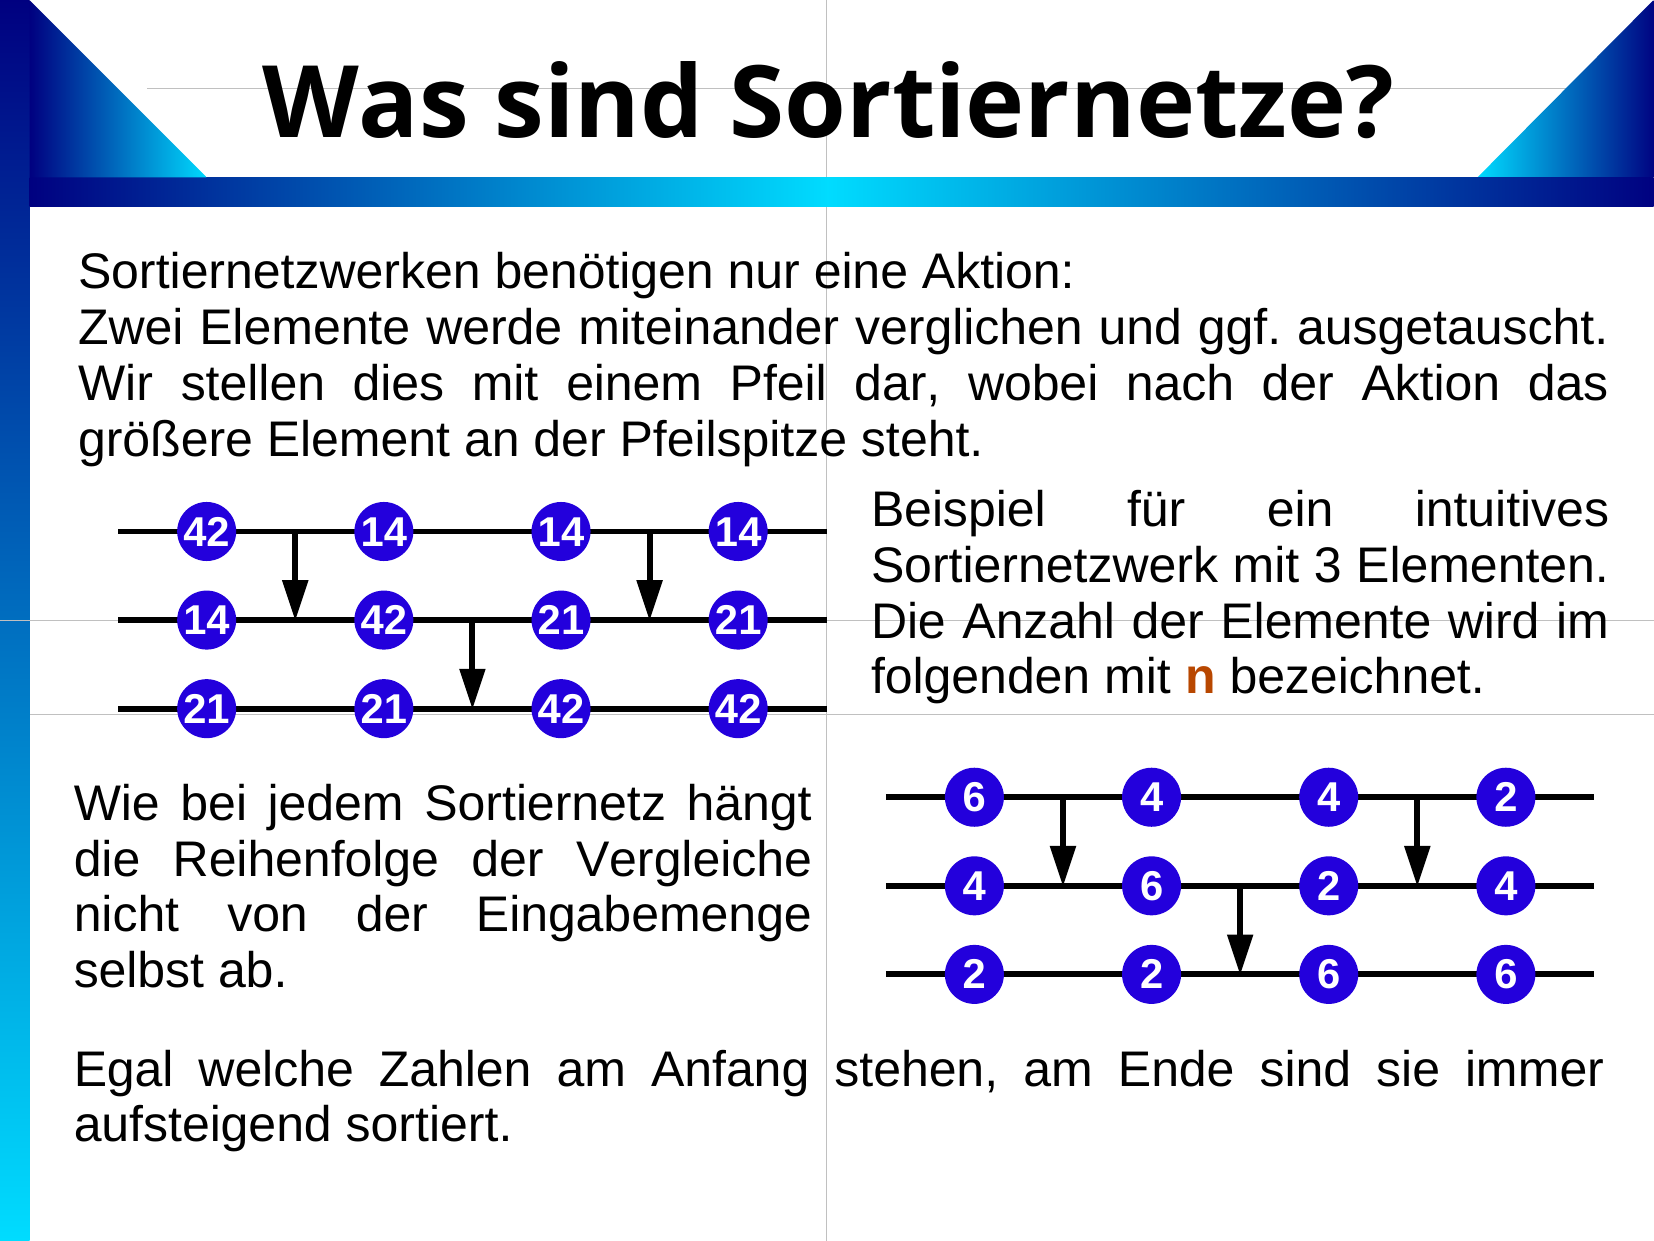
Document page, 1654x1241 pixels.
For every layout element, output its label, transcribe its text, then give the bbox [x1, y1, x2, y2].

text_box 14 [354, 501, 414, 562]
text_box 2 [944, 944, 1004, 1004]
text_box 4 [1122, 767, 1182, 827]
text_box 21 [177, 679, 237, 739]
text_box 4 [944, 856, 1004, 916]
text_box 2 [1299, 856, 1359, 916]
text_box Egal welche Zahlen am Anfang stehen, am Ende sind sie immer aufsteigend sortiert. [59, 1033, 1620, 1160]
text_box 42 [531, 679, 591, 739]
text_box 42 [354, 590, 414, 650]
text_box 6 [944, 767, 1004, 827]
text_box 14 [177, 590, 237, 650]
text_box 2 [1476, 767, 1536, 827]
text_box 6 [1122, 856, 1182, 916]
text_box 14 [708, 501, 768, 562]
text_box 21 [354, 679, 414, 739]
text_box 4 [1299, 767, 1359, 827]
text_box 14 [531, 501, 591, 562]
text_box 42 [708, 679, 768, 739]
text_box 21 [531, 590, 591, 650]
text_box 2 [1122, 944, 1182, 1004]
text_box Beispiel für ein intuitives Sortiernetzwerk mit 3 Elementen. Die Anzahl der Elemente wird im folgenden mit n bezeichnet. [856, 474, 1625, 714]
text_box 21 [708, 590, 768, 650]
text_box Sortiernetzwerken benötigen nur eine Aktion: Zwei Elemente werde miteinander verglichen und ggf. ausgetauscht. Wir stellen dies mit einem Pfeil dar, wobei nach der Aktion das größere Element an der Pfeilspitze steht. [63, 236, 1625, 475]
text_box Was sind Sortiernetze? [344, 23, 1313, 153]
text_box 6 [1476, 944, 1536, 1004]
text_box 42 [177, 501, 237, 562]
text_box 4 [1476, 856, 1536, 916]
text_box Wie bei jedem Sortiernetz hängt die Reihenfolge der Vergleiche nicht von der Eingabemenge selbst ab. [59, 767, 827, 1006]
text_box 6 [1299, 944, 1359, 1004]
